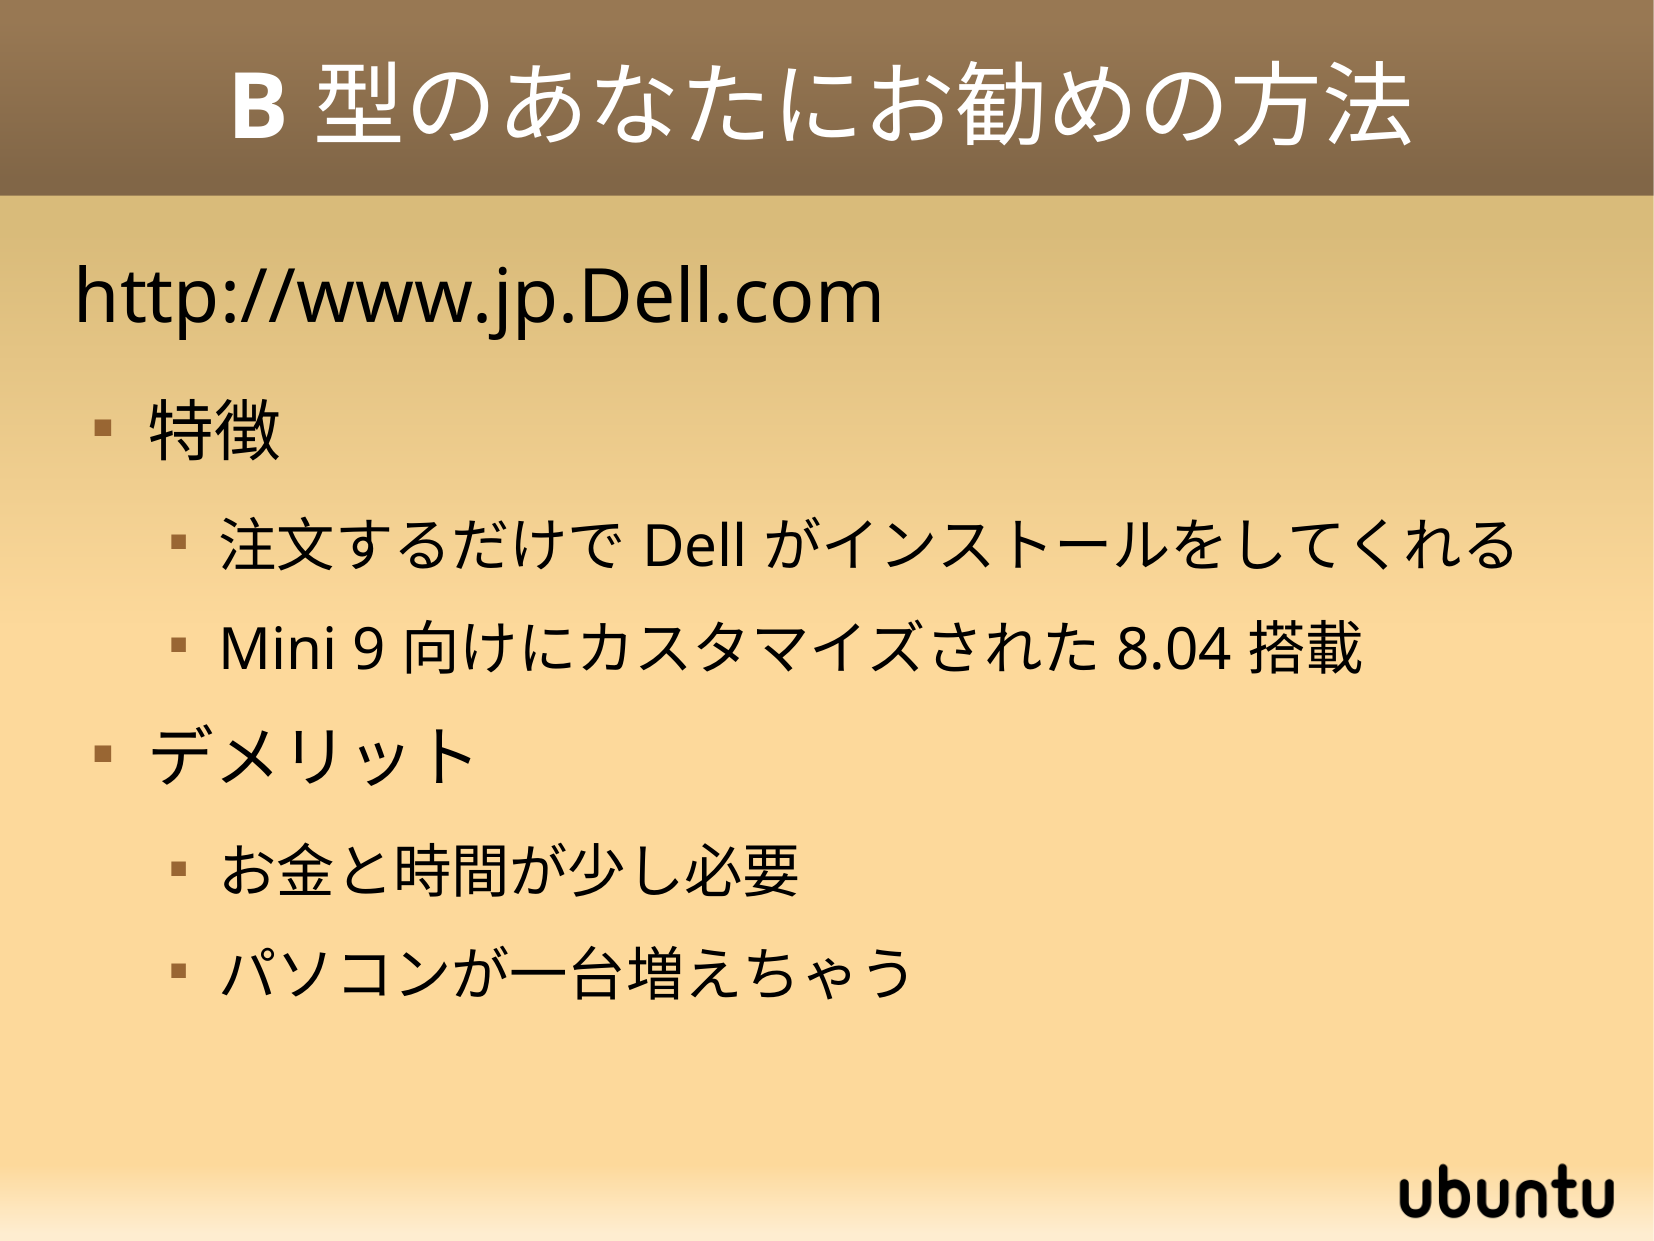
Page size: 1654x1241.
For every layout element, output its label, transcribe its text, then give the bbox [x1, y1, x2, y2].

picture [0, 0, 1654, 1241]
text_box http://www.jp.Dell.com [59, 234, 941, 325]
list 特徴 注文するだけでDellがインストールをしてくれる Mini 9向けにカスタマイズされた8.04搭載 デメリット お金と時間が少し必要 パソコンが一台増えちゃう [76, 383, 1565, 1124]
title B型のあなたにお勧めの方法 [76, 0, 1565, 208]
